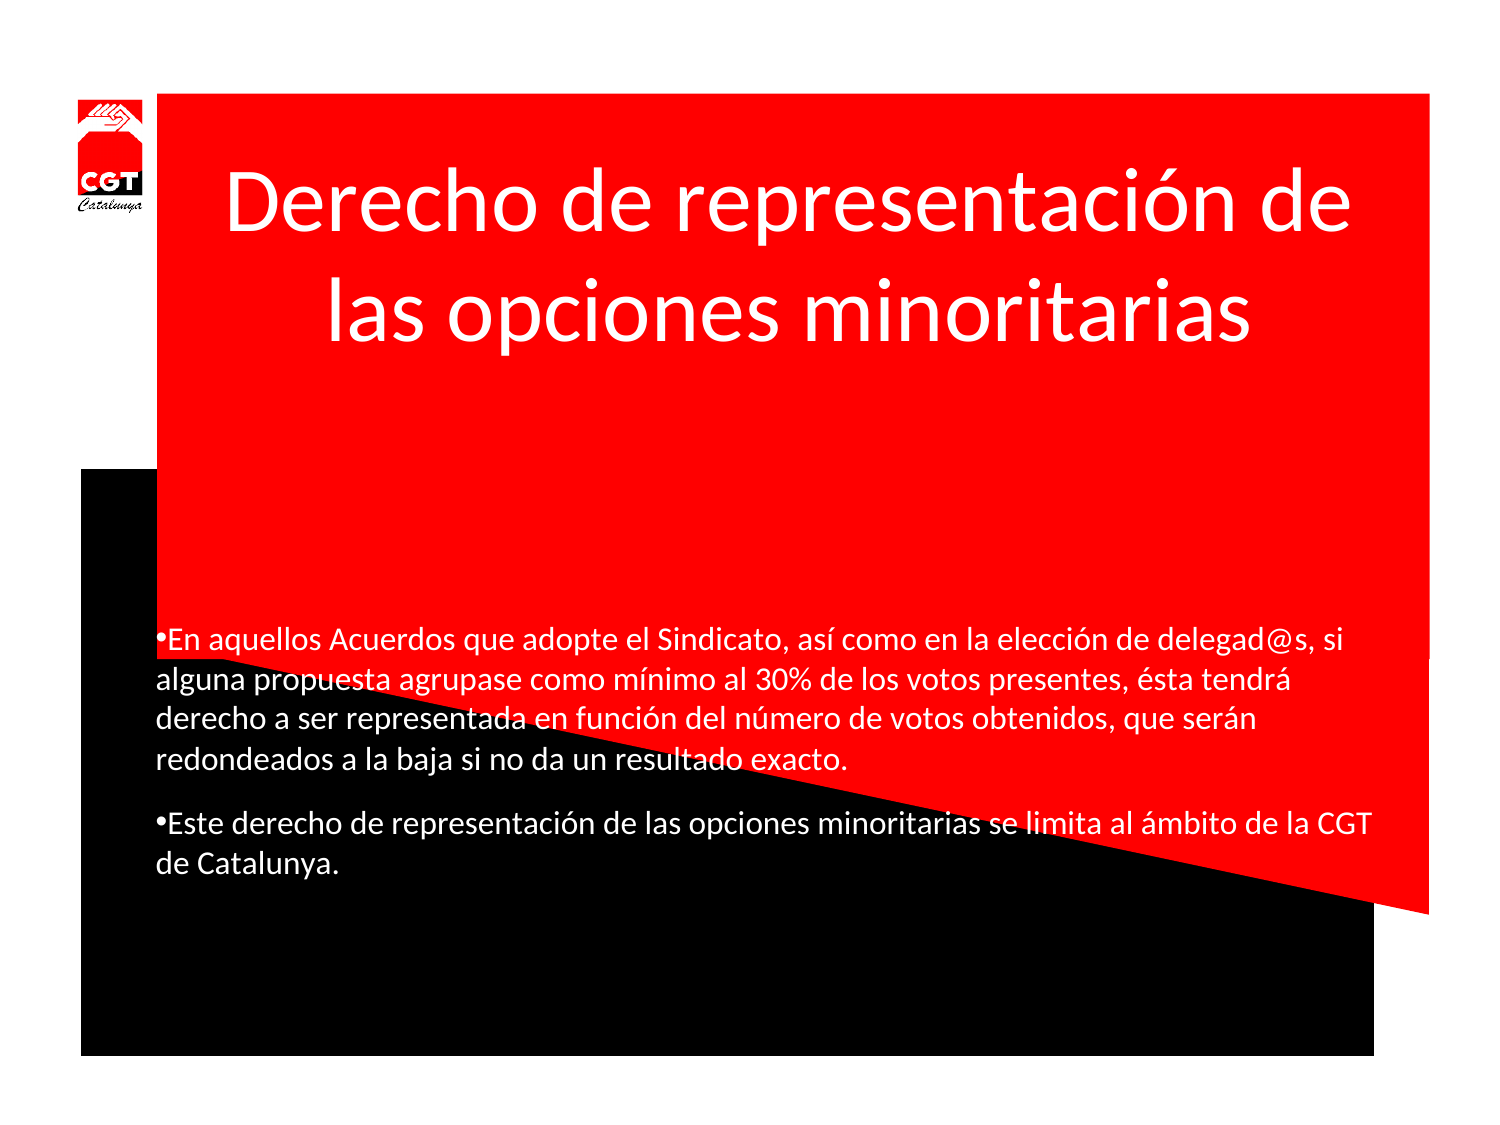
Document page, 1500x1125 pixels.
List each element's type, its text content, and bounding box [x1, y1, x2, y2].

text_box [81, 93, 1430, 1055]
chart [70, 93, 153, 220]
title Derecho de representación de las opciones minoritarias [152, 128, 1428, 370]
text_box En aquellos Acuerdos que adopte el Sindicato, así como en la elección de delegad@s, si alguna propuesta agrupase como mínimo al 30% de los votos presentes, ésta tendrá derecho a ser representada en función del número de votos obtenidos, que serán redondeados a la baja si no da un resultado exacto. Este derecho de representación de las opciones minoritarias se limita al ámbito de la CGT de Catalunya. [140, 609, 1395, 914]
